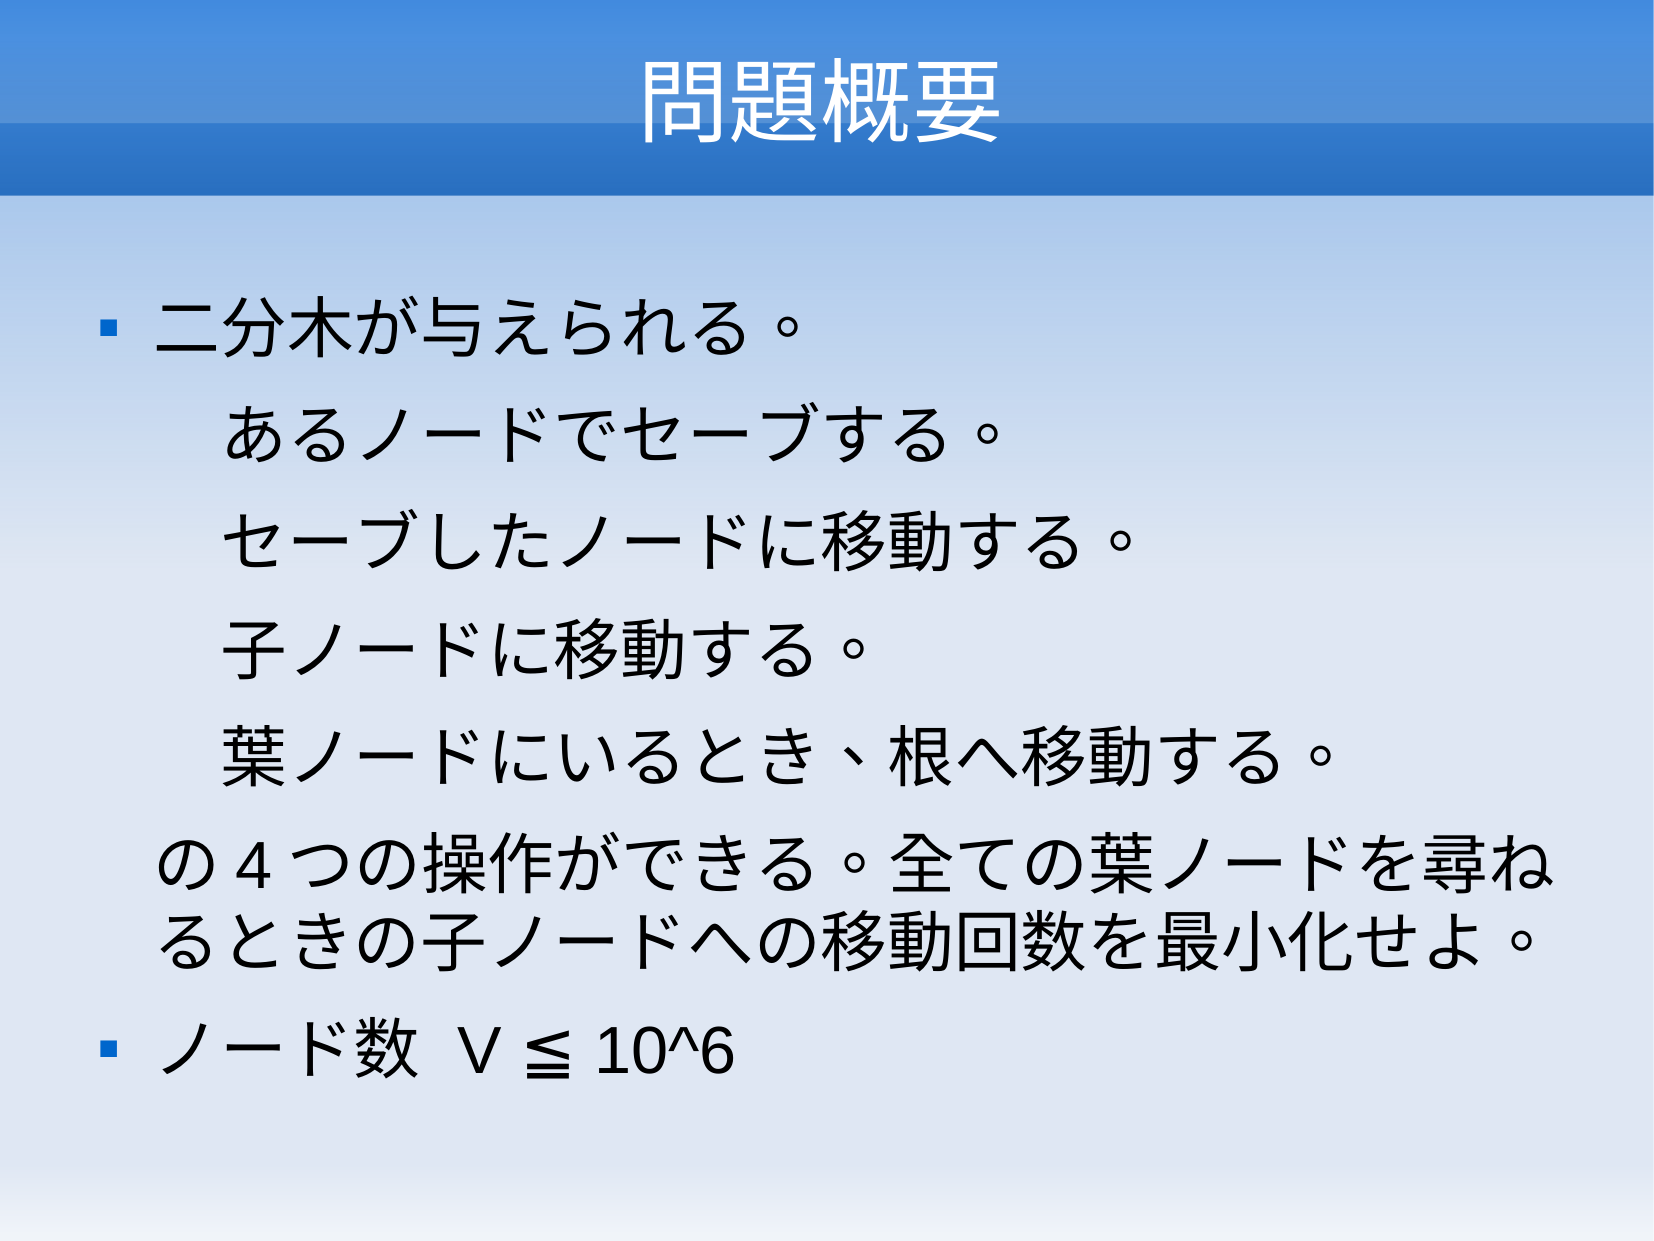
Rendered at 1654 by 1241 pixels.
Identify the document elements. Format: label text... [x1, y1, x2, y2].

title 問題概要 [76, 7, 1565, 200]
list 二分木が与えられる。 あるノードでセーブする。 セーブしたノードに移動する。 子ノードに移動する。 葉ノードにいるとき、根へ移動する。 の4つの操作ができる。全ての葉ノードを尋ねるときの子ノードへの移動回数を最小化せよ。 ノード数 V ≦ 10^6 [82, 290, 1571, 1094]
picture [0, 0, 1654, 1241]
